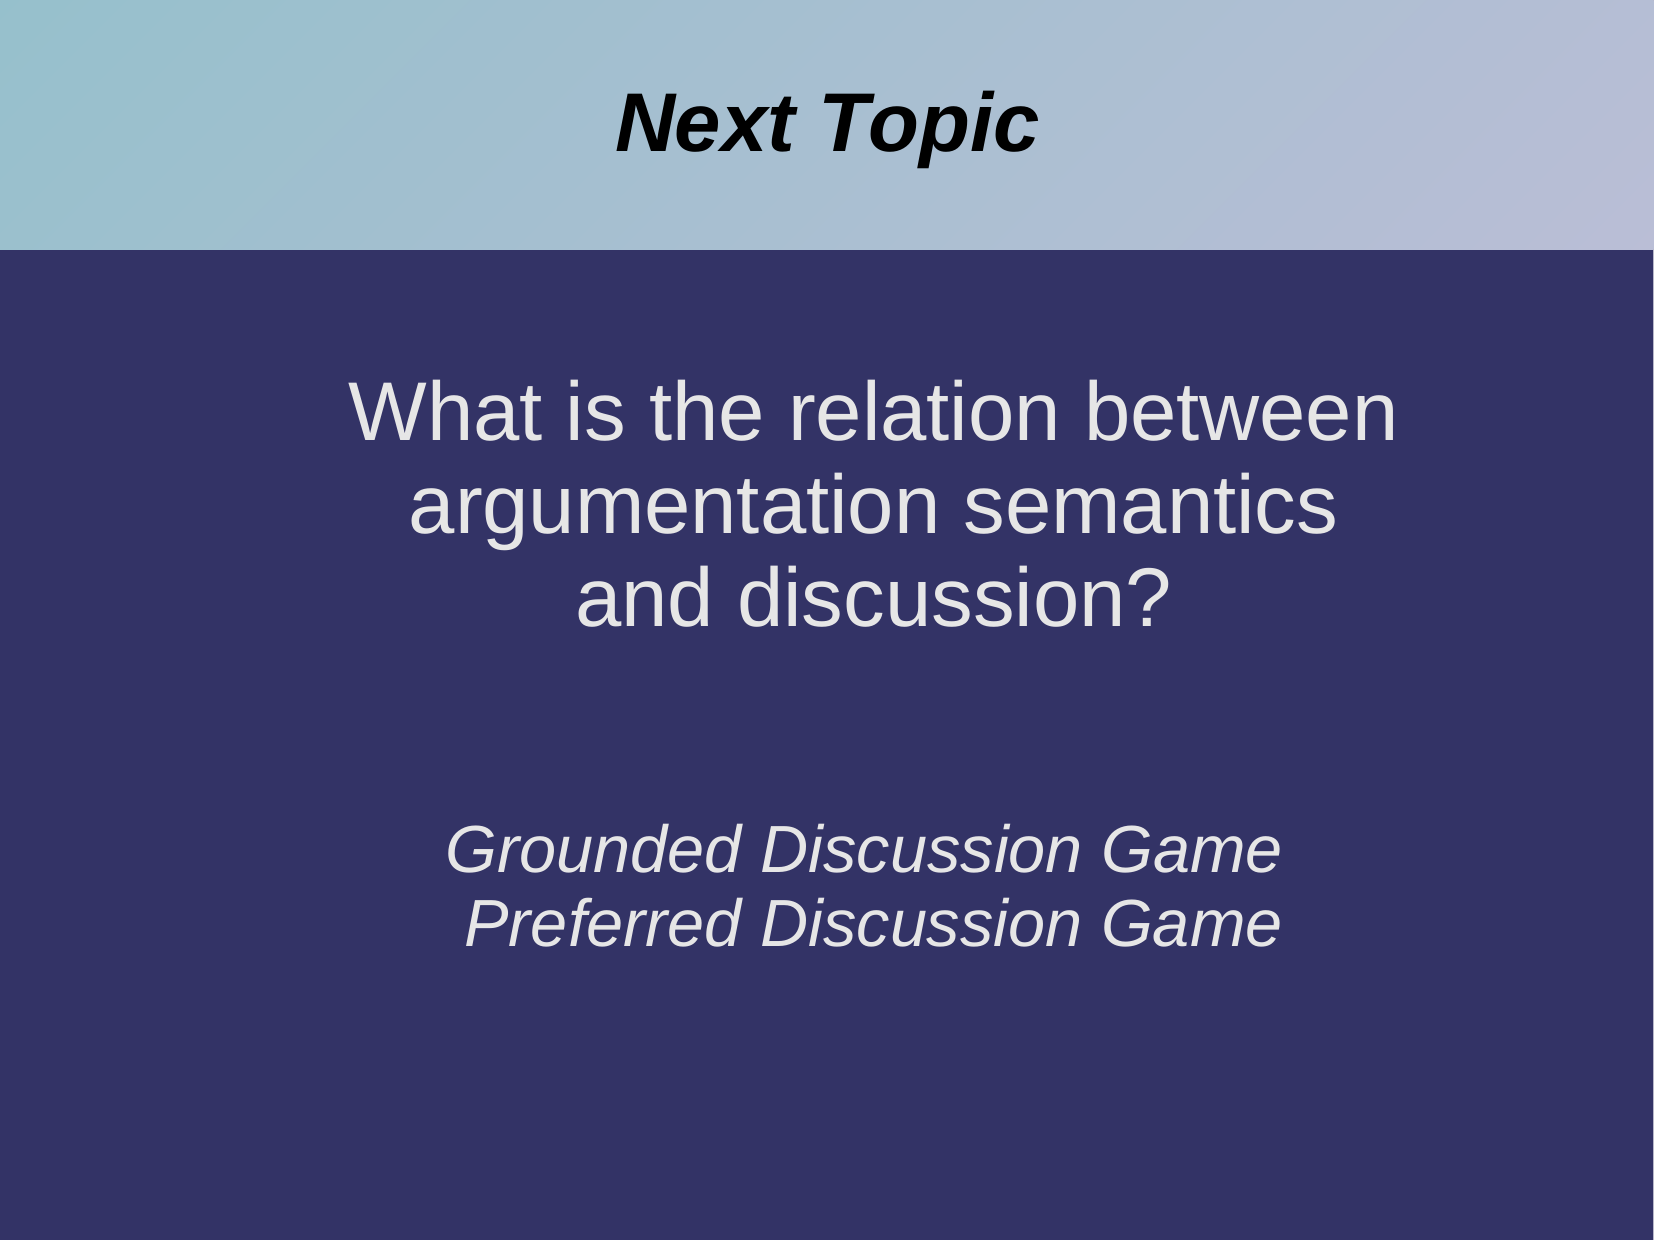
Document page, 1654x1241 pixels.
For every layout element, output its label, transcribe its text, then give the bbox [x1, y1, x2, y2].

list What is the relation between argumentation semantics and discussion? Grounded Discussion Game Preferred Discussion Game [178, 364, 1570, 1085]
title Next Topic [121, 19, 1534, 227]
